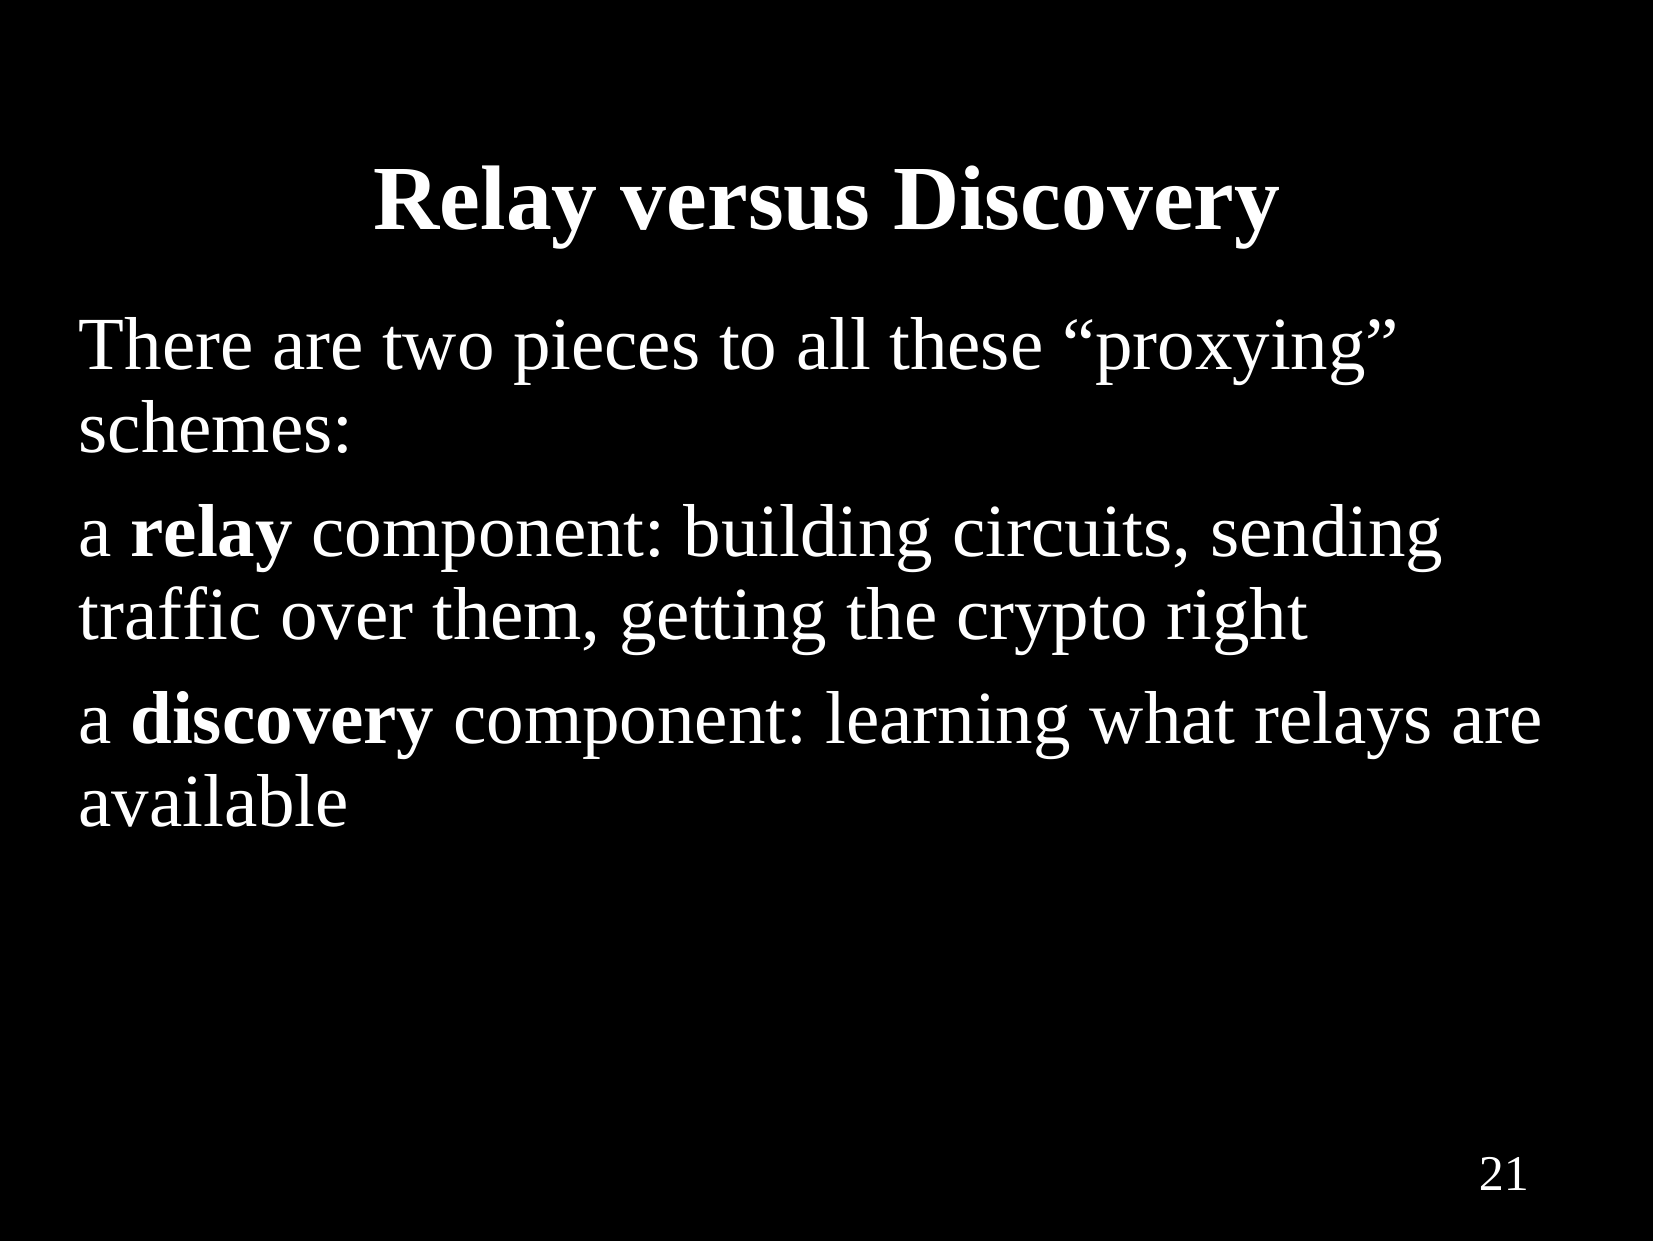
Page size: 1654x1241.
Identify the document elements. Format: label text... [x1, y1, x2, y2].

title Relay versus Discovery [122, 103, 1534, 294]
list There are two pieces to all these “proxying” schemes: a relay component: building circuits, sending traffic over them, getting the crypto right a discovery component: learning what relays are available [78, 302, 1570, 1093]
